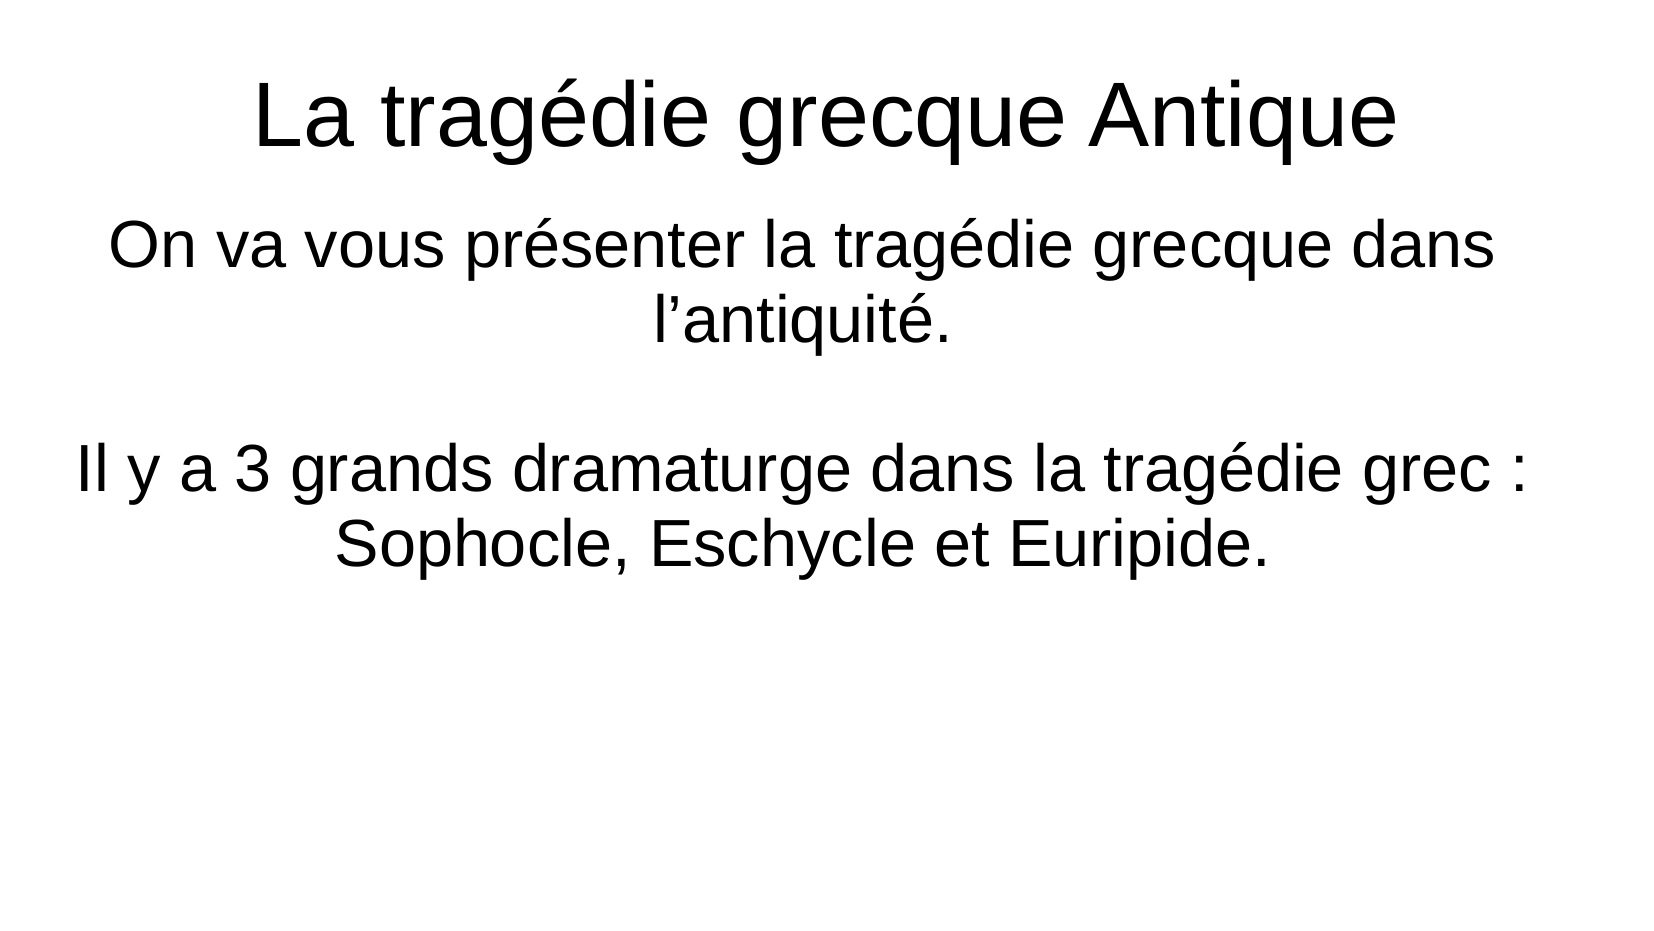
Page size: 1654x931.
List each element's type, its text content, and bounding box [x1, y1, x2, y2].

title La tragédie grecque Antique [82, 37, 1571, 193]
subtitle On va vous présenter la tragédie grecque dans l’antiquité. Il y a 3 grands dramaturge dans la tragédie grec : Sophocle, Eschycle et Euripide. [59, 206, 1548, 865]
